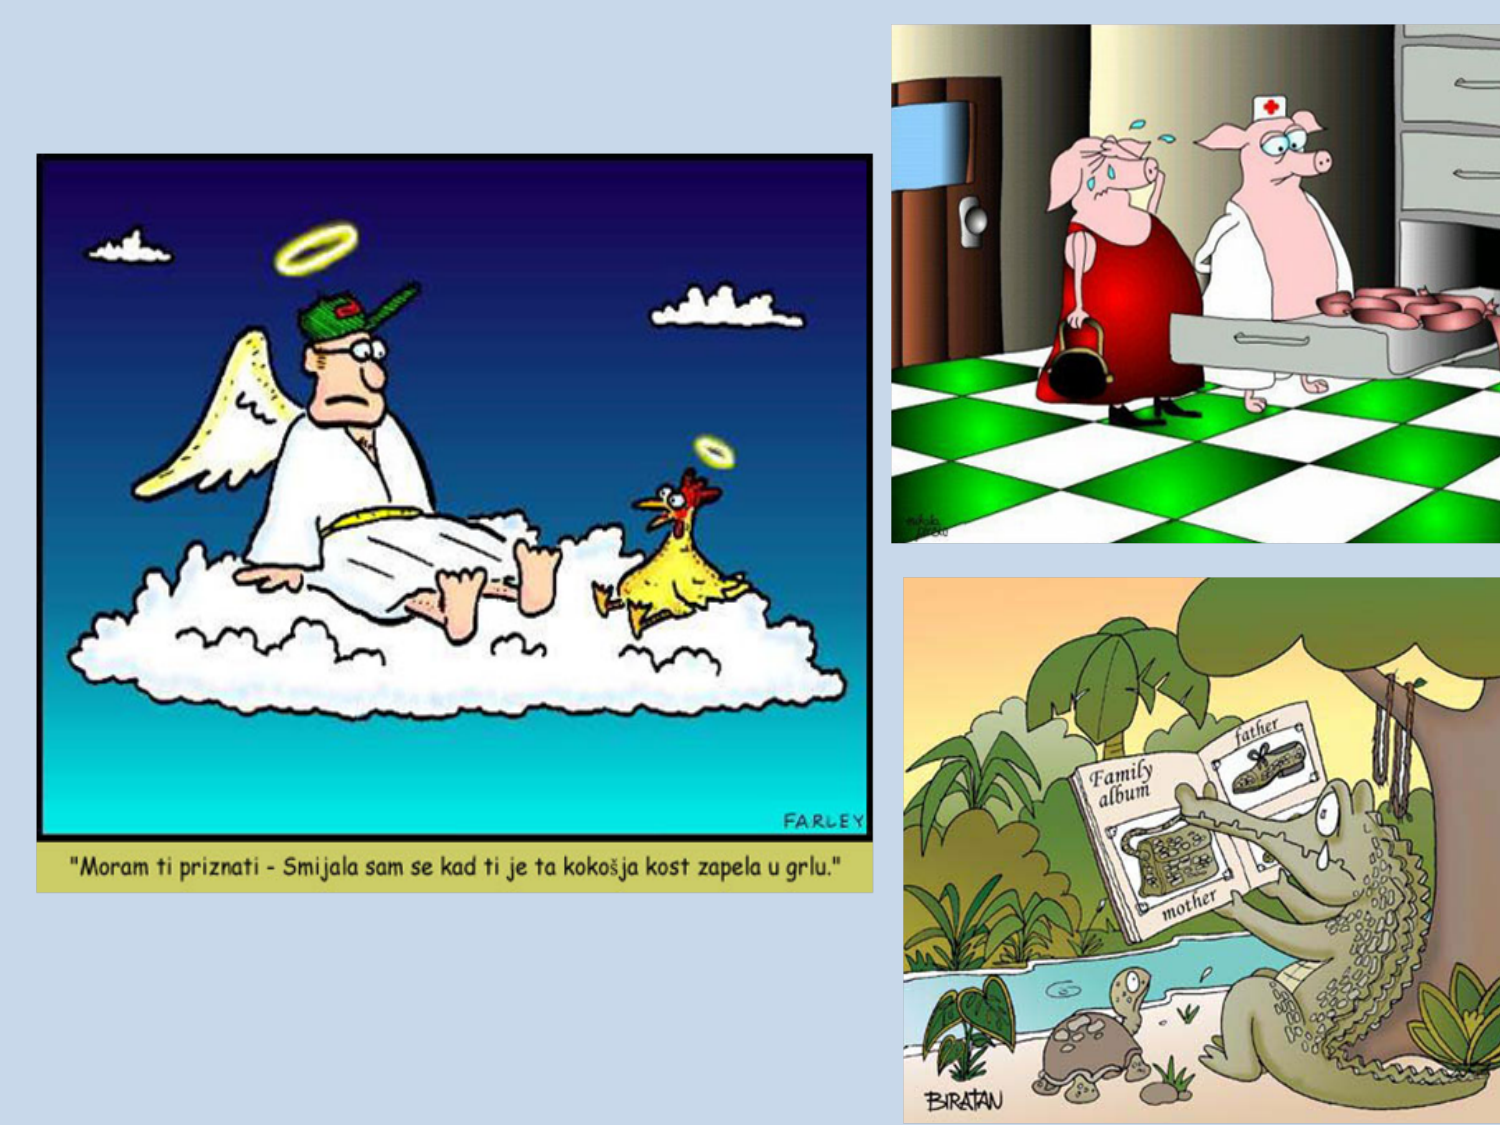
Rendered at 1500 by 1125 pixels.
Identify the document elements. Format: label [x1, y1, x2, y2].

picture [890, 23, 1500, 545]
picture [35, 152, 875, 895]
picture [902, 576, 1500, 1125]
